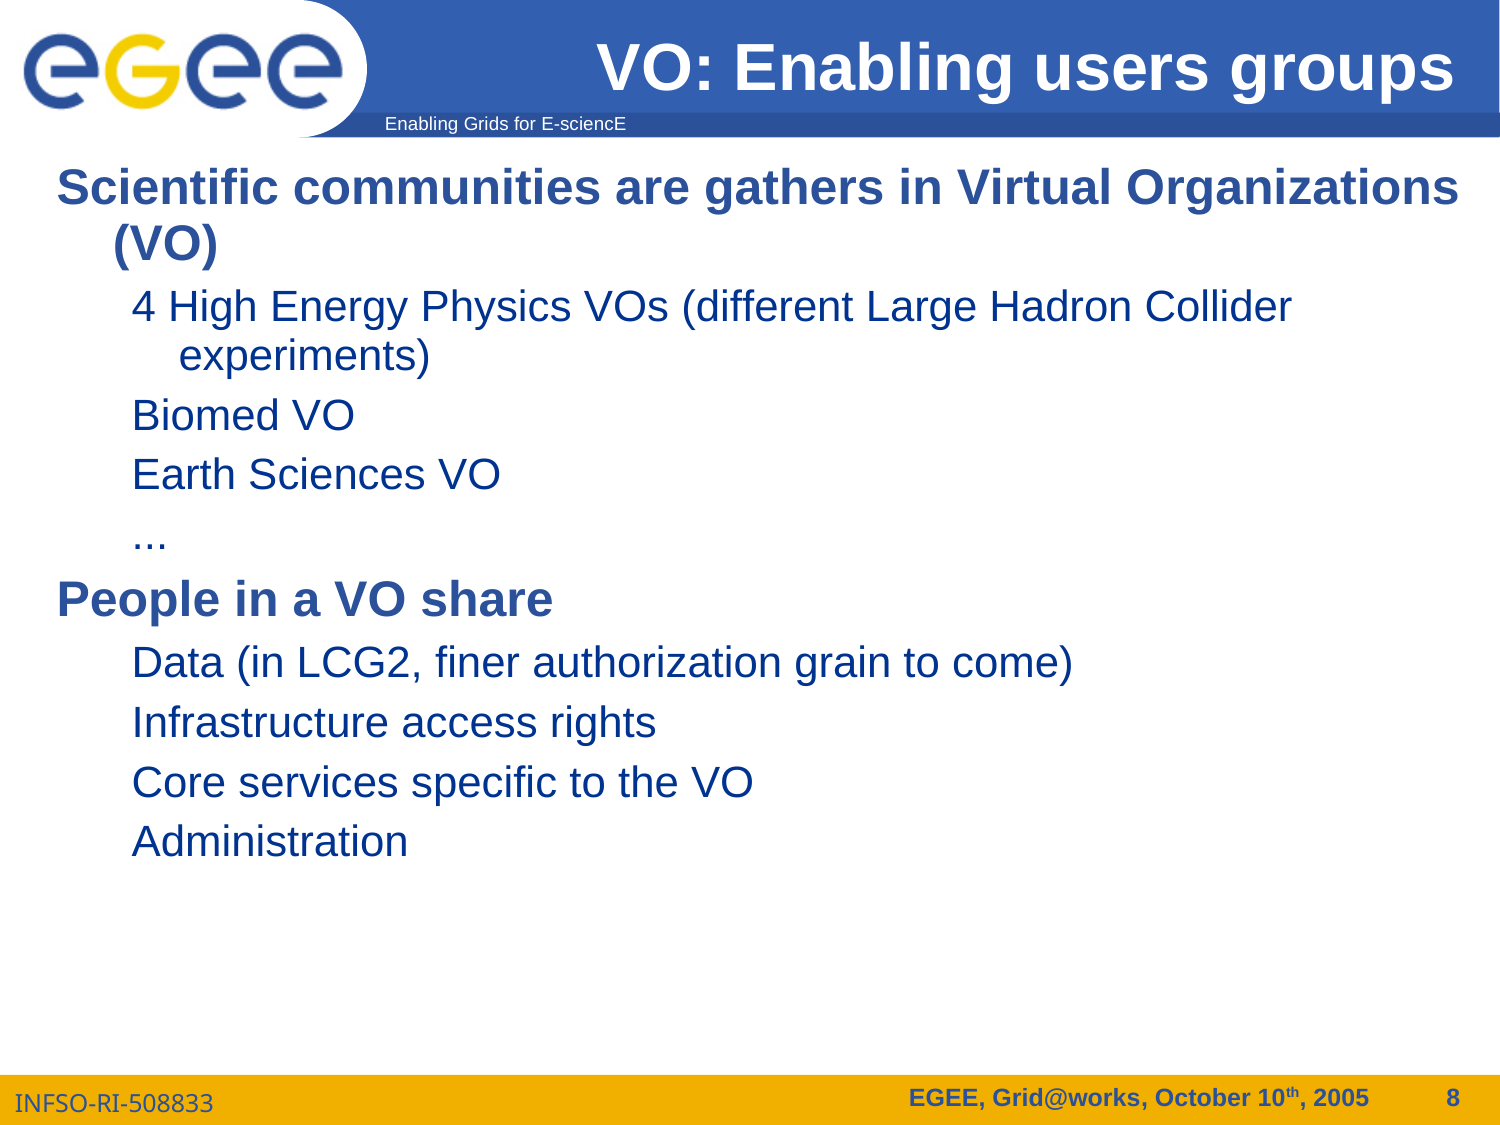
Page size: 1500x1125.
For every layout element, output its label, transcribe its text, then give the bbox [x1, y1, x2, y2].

list Scientific communities are gathers in Virtual Organizations (VO) 4 High Energy Physics VOs (different Large Hadron Collider experiments) Biomed VO Earth Sciences VO ... People in a VO share Data (in LCG2, finer authorization grain to come) Infrastructure access rights Core services specific to the VO Administration [56, 159, 1466, 1051]
picture [18, 30, 349, 112]
title VO: Enabling users groups [369, 10, 1475, 124]
